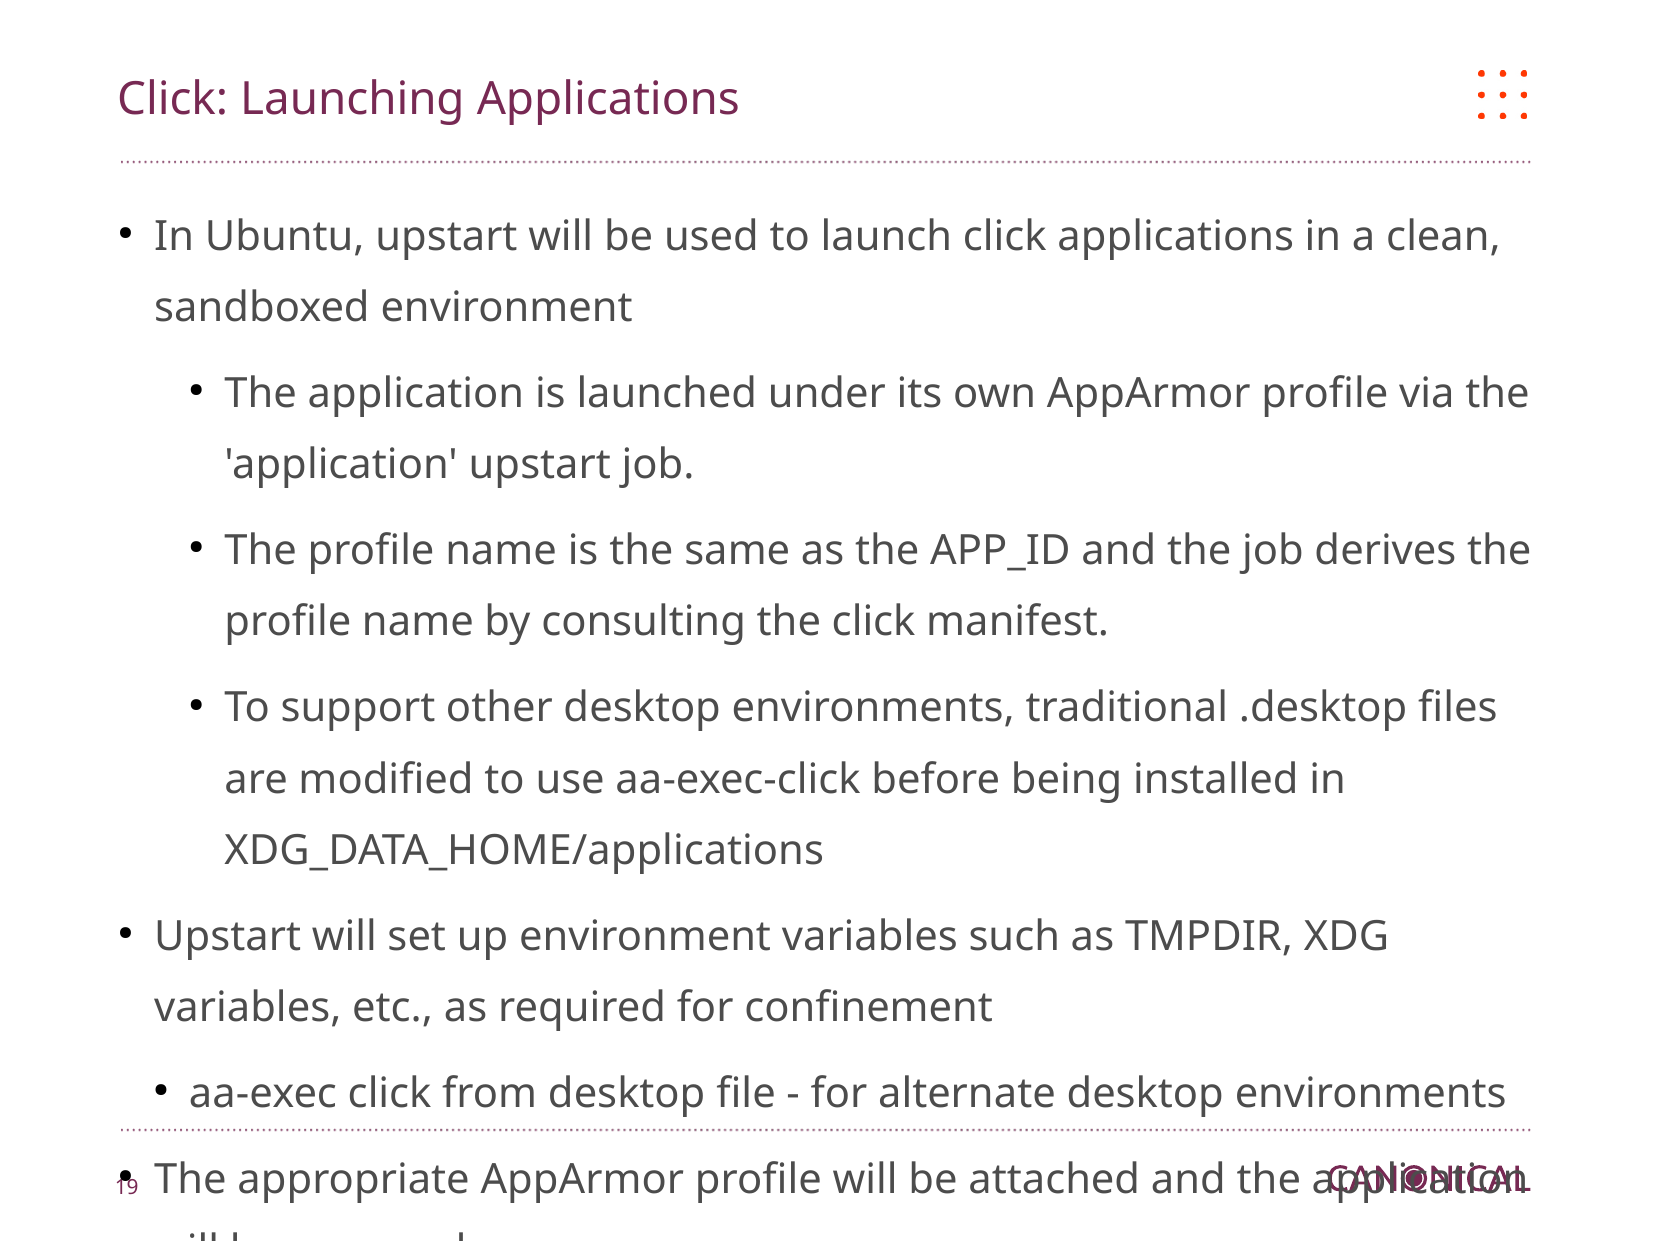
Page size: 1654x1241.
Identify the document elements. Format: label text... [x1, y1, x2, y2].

picture [111, 1127, 1533, 1134]
picture [111, 159, 118, 166]
list In Ubuntu, upstart will be used to launch click applications in a clean, sandboxed environment The application is launched under its own AppArmor profile via the 'application' upstart job. The profile name is the same as the APP_ID and the job derives the profile name by consulting the click manifest. To support other desktop environments, traditional .desktop files are modified to use aa-exec-click before being installed in XDG_DATA_HOME/applications Upstart will set up environment variables such as TMPDIR, XDG variables, etc., as required for confinement aa-exec click from desktop file - for alternate desktop environments The appropriate AppArmor profile will be attached and the application will be spawned [118, 119, 1536, 1093]
title Click: Launching Applications [117, 71, 1447, 123]
picture [1478, 70, 1527, 119]
